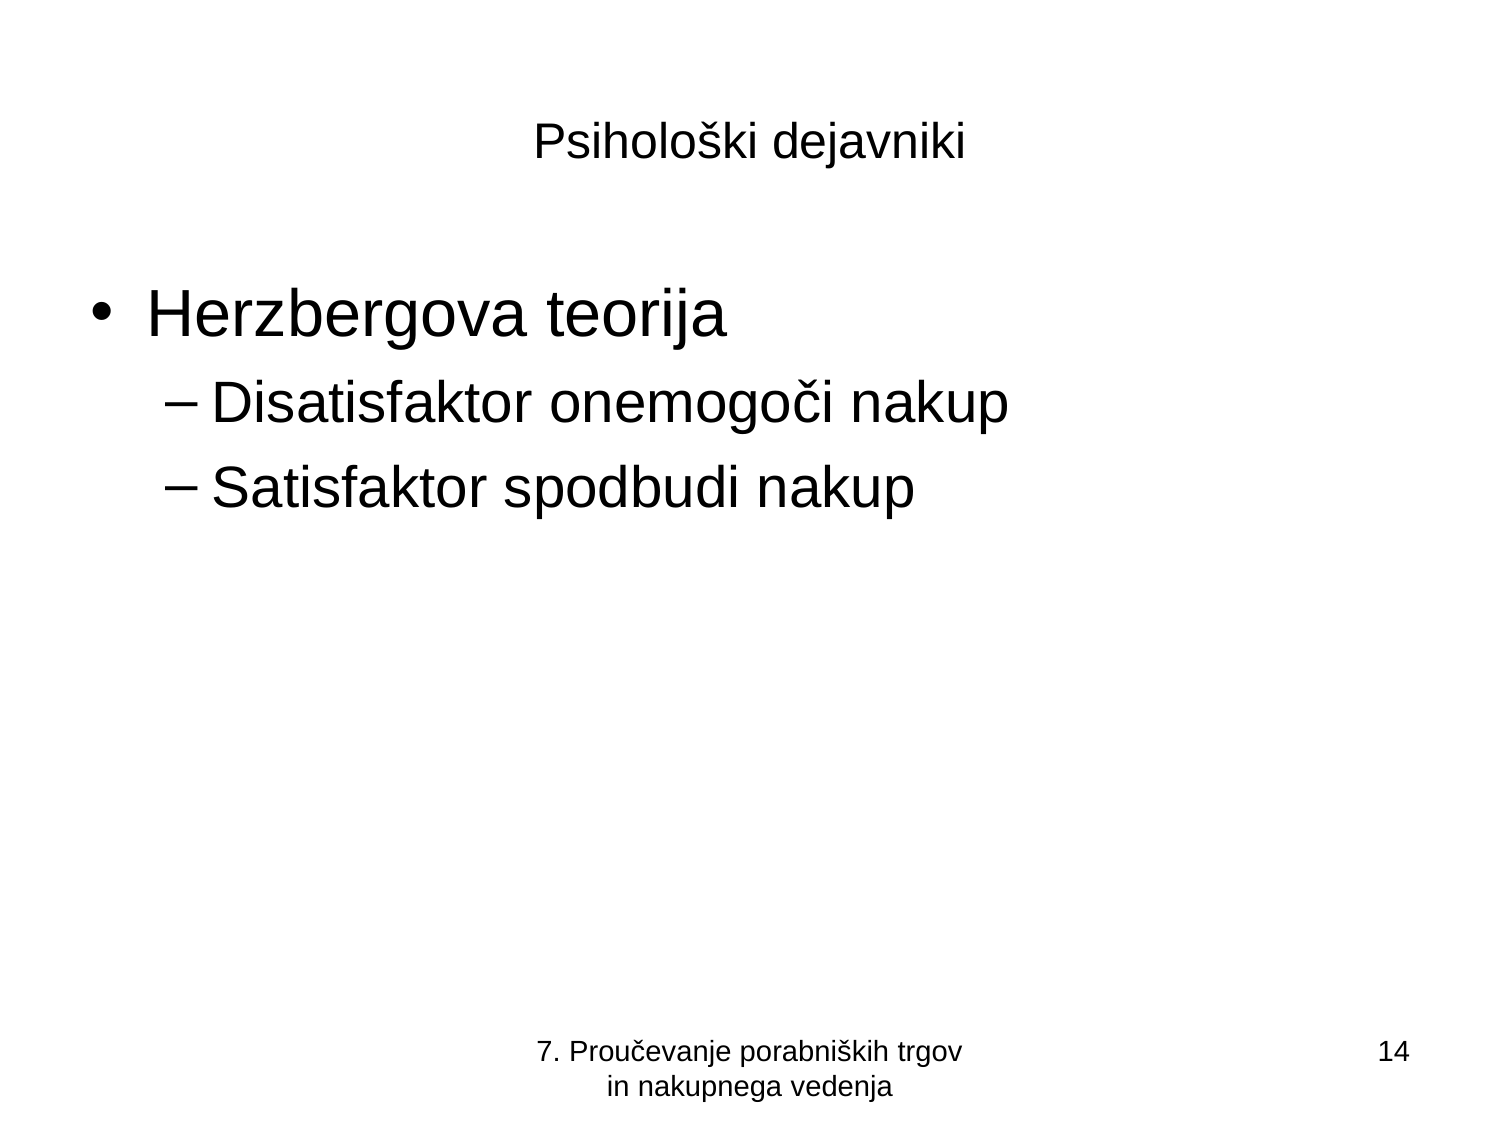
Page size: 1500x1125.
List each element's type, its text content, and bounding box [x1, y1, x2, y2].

list Herzbergova teorija Disatisfaktor onemogoči nakup Satisfaktor spodbudi nakup [75, 262, 1426, 1006]
title Psihološki dejavniki [75, 45, 1426, 233]
text_box 7. Proučevanje porabniških trgov in nakupnega vedenja [512, 1024, 988, 1103]
text_box <number> [1074, 1024, 1426, 1103]
